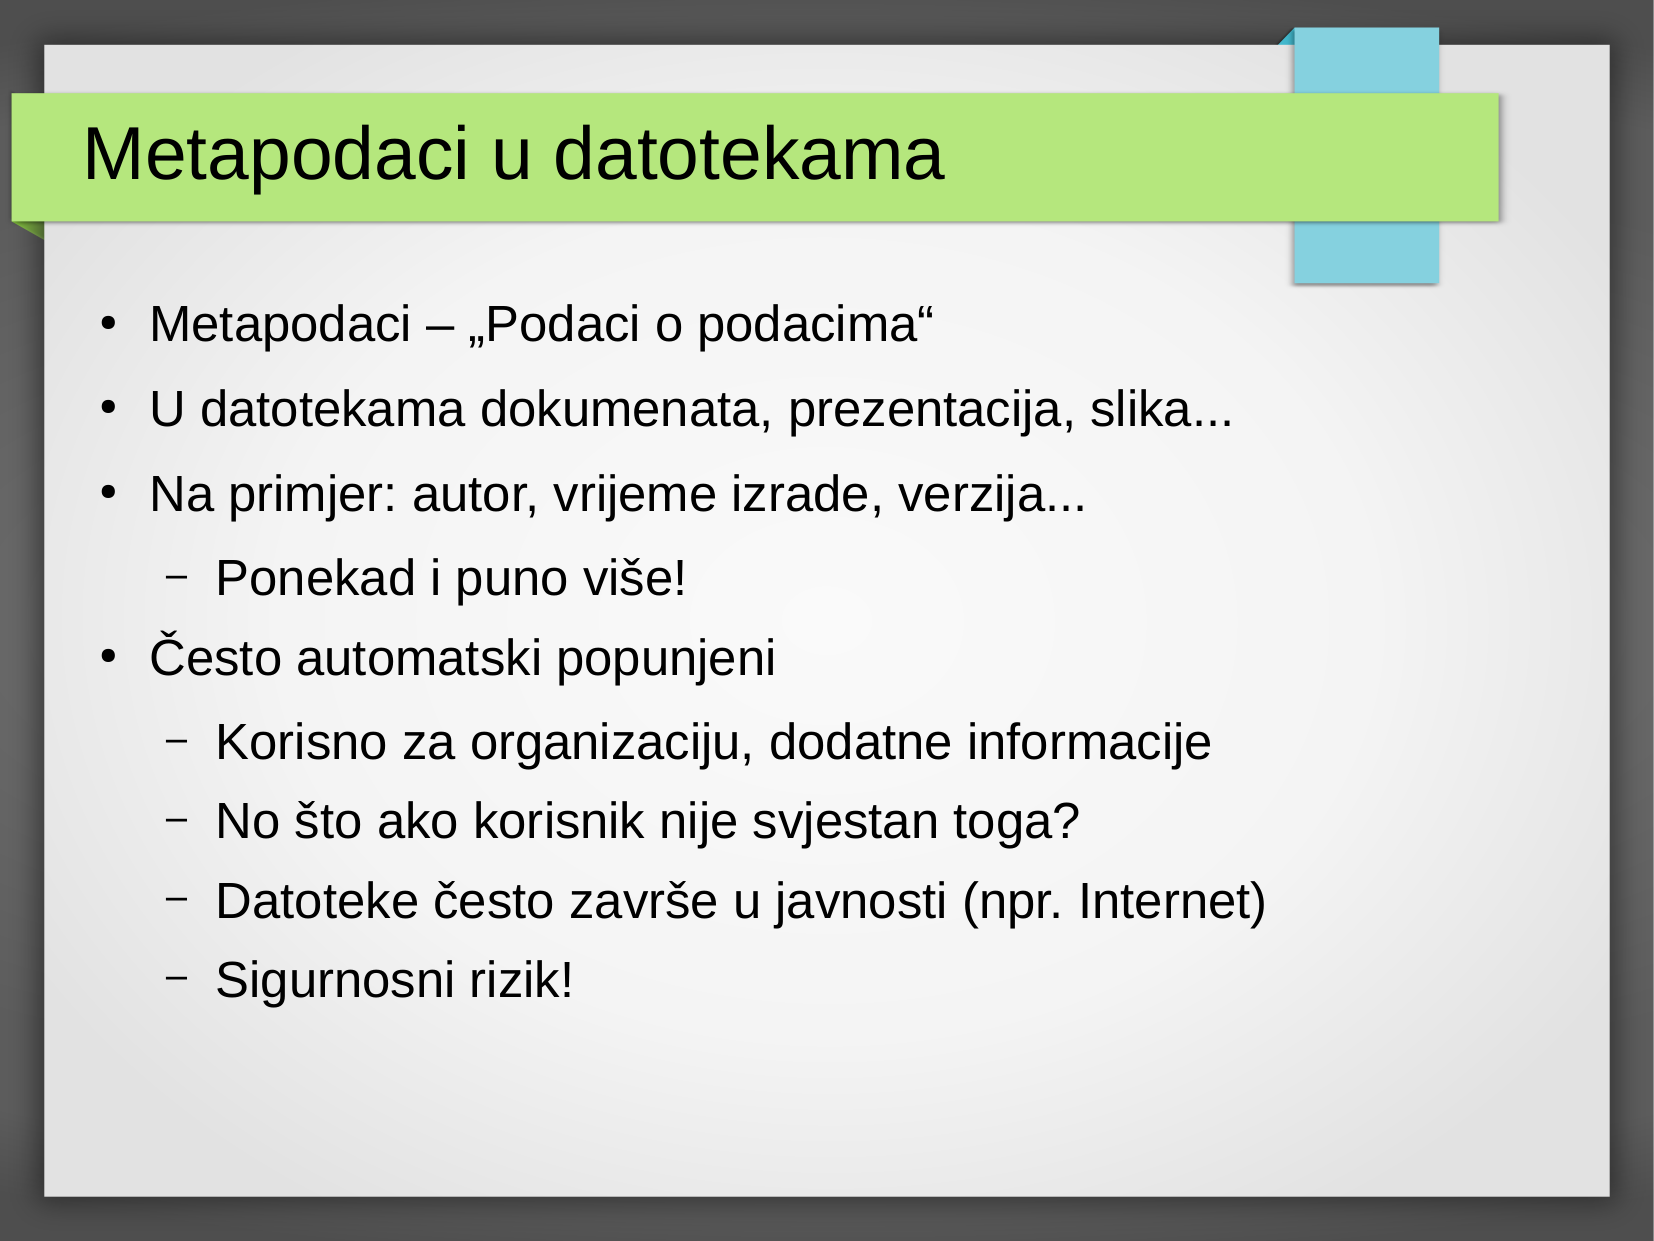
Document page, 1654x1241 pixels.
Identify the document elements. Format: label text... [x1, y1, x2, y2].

picture [0, 0, 1654, 1241]
title Metapodaci u datotekama [82, 94, 1264, 213]
list Metapodaci – „Podaci o podacima“ U datotekama dokumenata, prezentacija, slika... Na primjer: autor, vrijeme izrade, verzija... Ponekad i puno više! Često automatski popunjeni Korisno za organizaciju, dodatne informacije No što ako korisnik nije svjestan toga? Datoteke često završe u javnosti (npr. Internet) Sigurnosni rizik! [82, 295, 1571, 1015]
